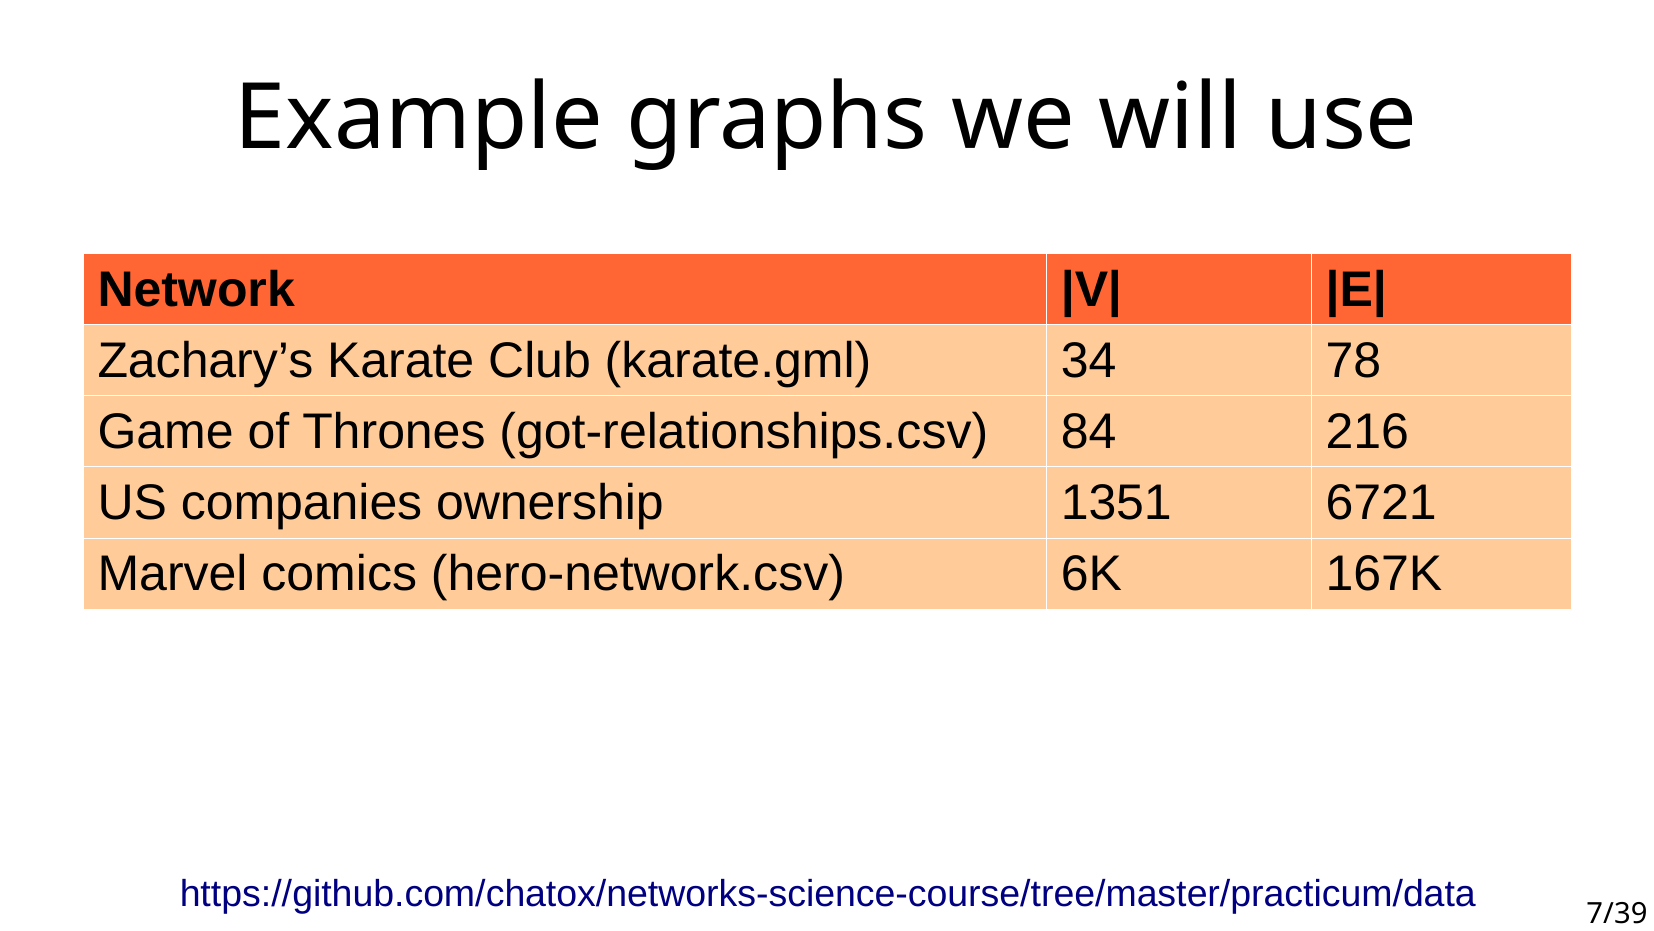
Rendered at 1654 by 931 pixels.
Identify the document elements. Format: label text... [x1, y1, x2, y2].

table_header |V| [1047, 254, 1311, 324]
table_cell 216 [1312, 396, 1571, 466]
table_cell 1351 [1047, 467, 1311, 538]
table_cell 34 [1047, 325, 1311, 395]
table_cell 78 [1312, 325, 1571, 395]
table_cell 6721 [1312, 467, 1571, 538]
table_cell US companies ownership [84, 467, 1046, 538]
table_cell Game of Thrones (got-relationships.csv) [84, 396, 1046, 466]
title Example graphs we will use [82, 1, 1571, 226]
table_cell 167K [1312, 539, 1571, 609]
table_cell 6K [1047, 539, 1311, 609]
table_header |E| [1312, 254, 1571, 324]
table_cell Zachary’s Karate Club (karate.gml) [84, 325, 1046, 395]
table_cell 84 [1047, 396, 1311, 466]
table_header Network [84, 254, 1046, 324]
text_box https://github.com/chatox/networks-science-course/tree/master/practicum/data [165, 864, 1492, 922]
table_cell Marvel comics (hero-network.csv) [84, 539, 1046, 609]
